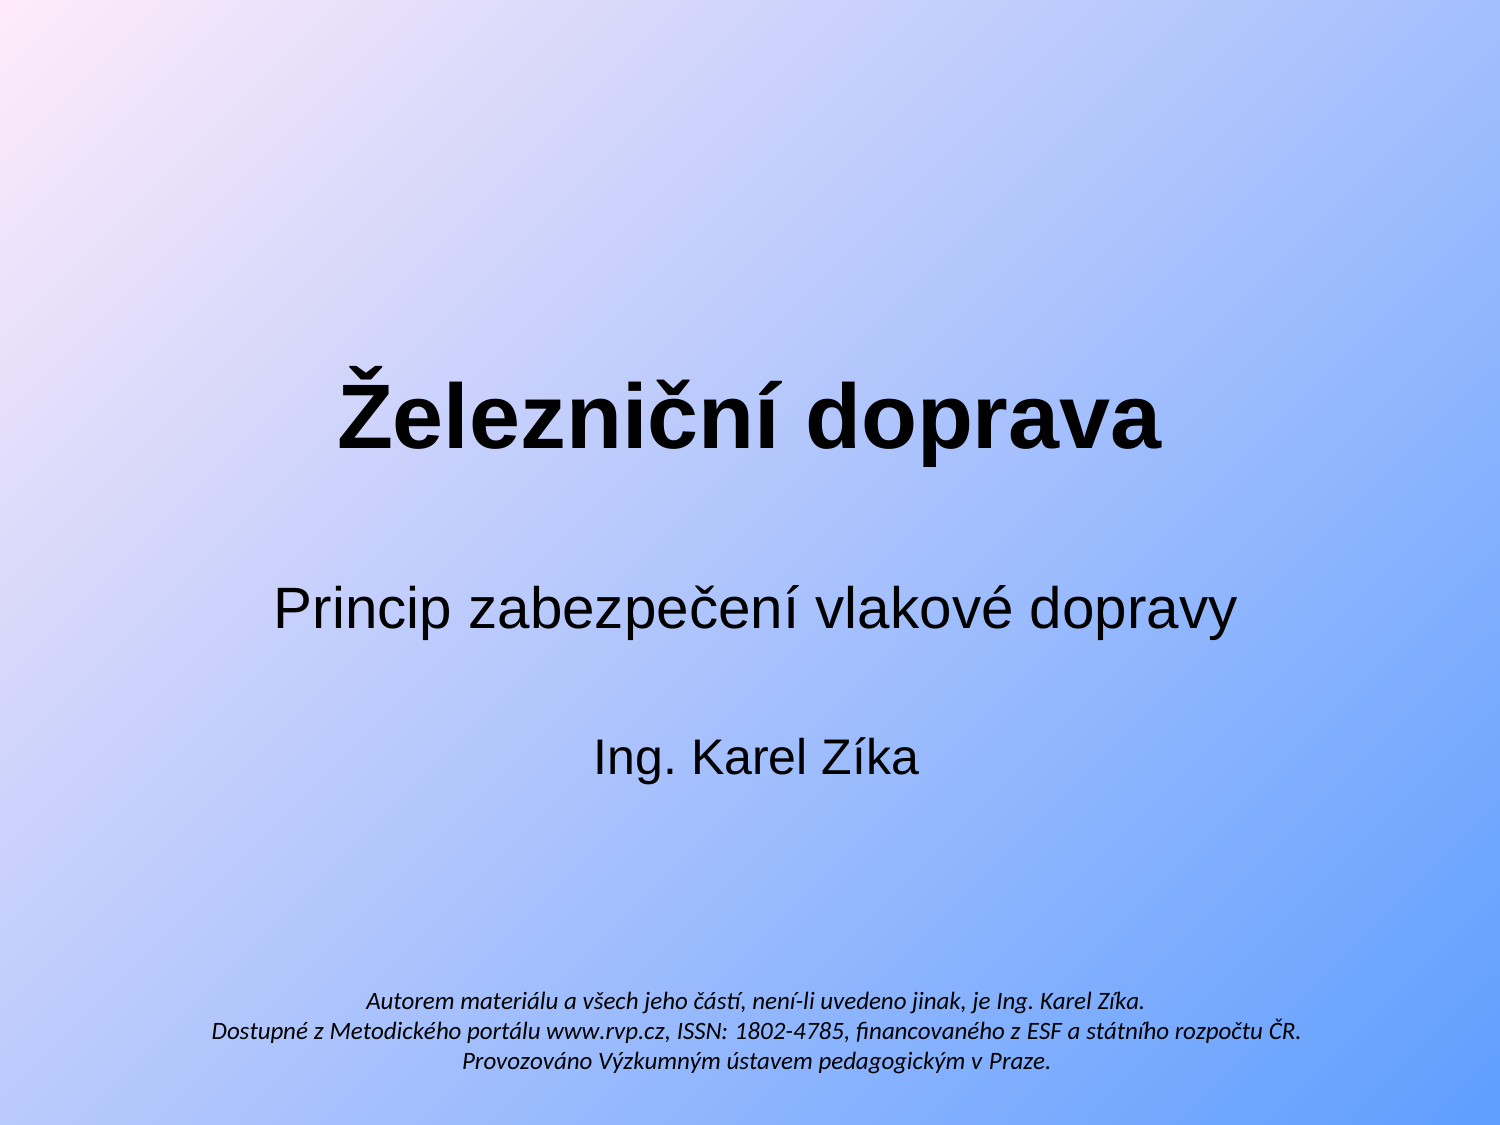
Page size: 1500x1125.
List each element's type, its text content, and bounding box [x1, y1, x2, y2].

text_box Princip zabezpečení vlakové dopravy Ing. Karel Zíka [231, 562, 1282, 851]
title Železniční doprava [112, 290, 1388, 533]
text_box Autorem materiálu a všech jeho částí, není-li uvedeno jinak, je Ing. Karel Zíka. Dostupné z Metodického portálu www.rvp.cz, ISSN: 1802-4785, financovaného z ESF a státního rozpočtu ČR. Provozováno Výzkumným ústavem pedagogickým v Praze. [135, 999, 1378, 1060]
